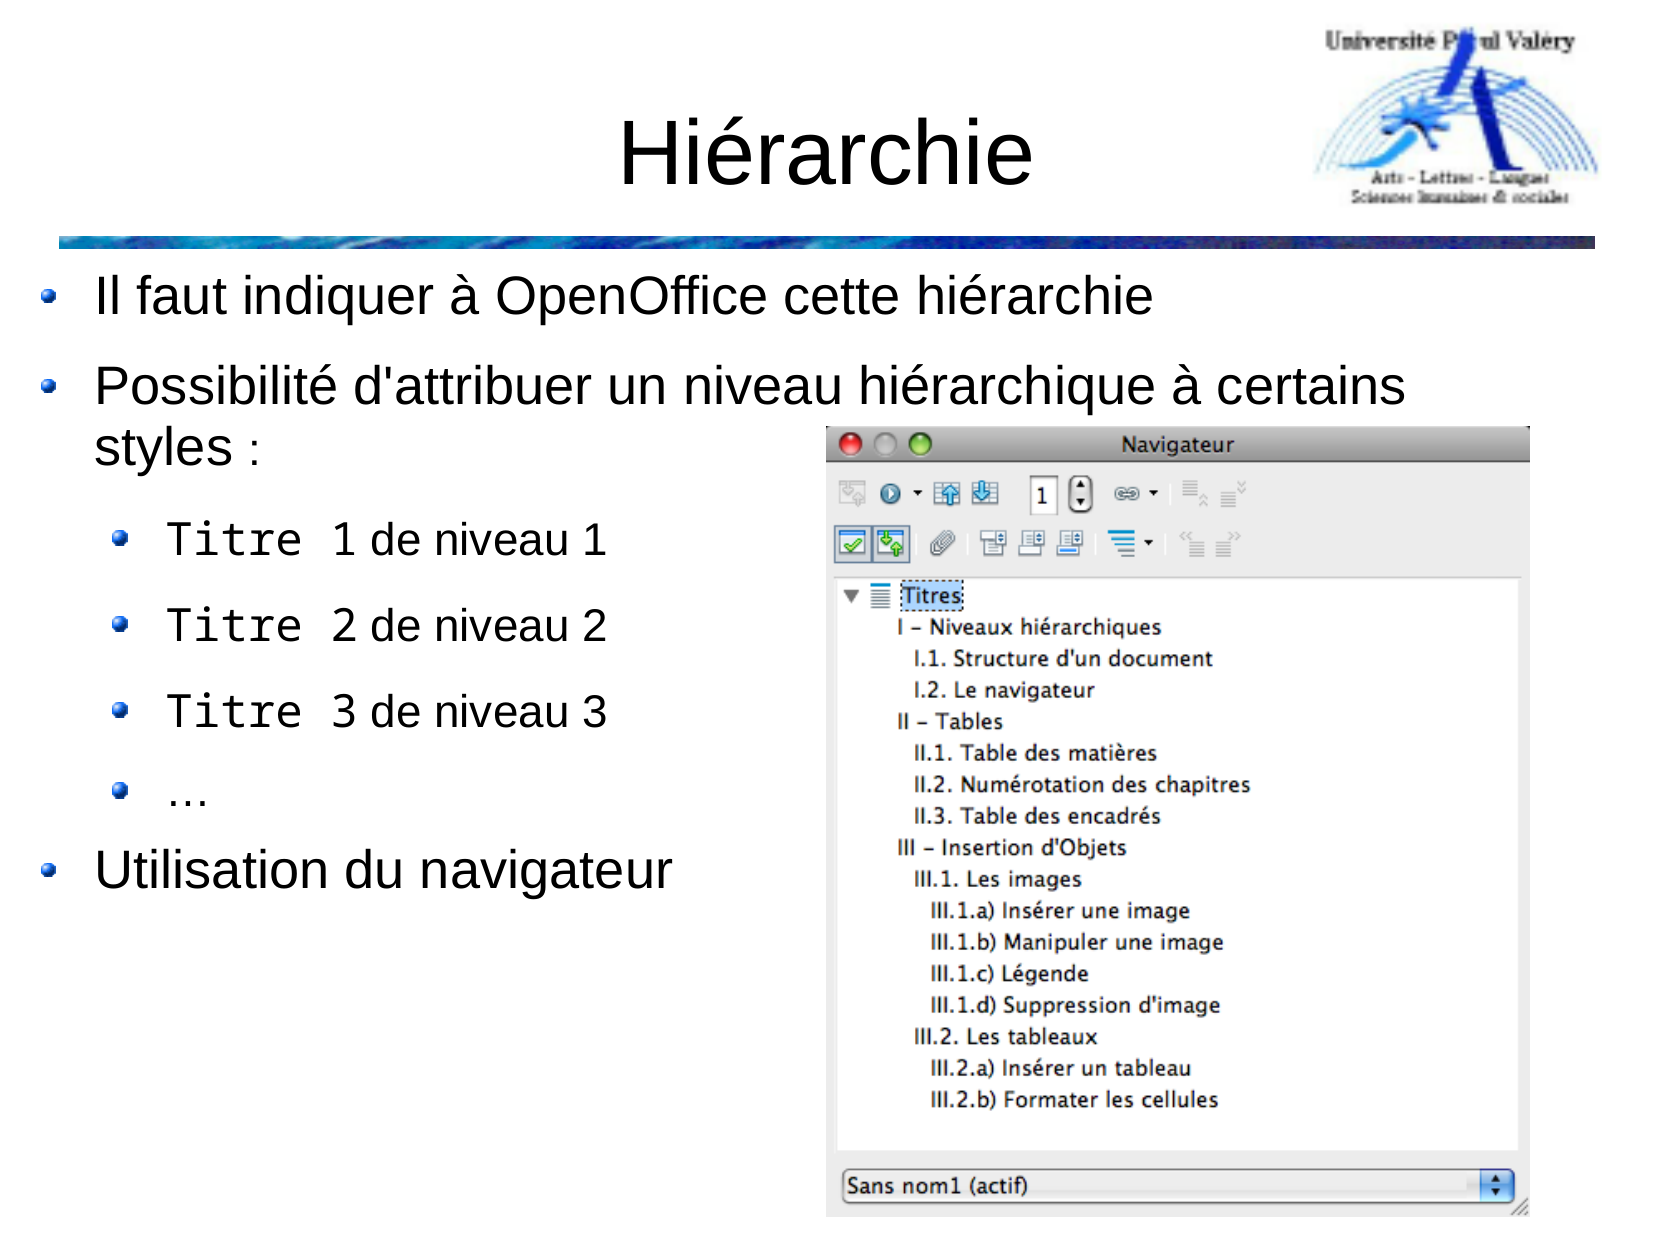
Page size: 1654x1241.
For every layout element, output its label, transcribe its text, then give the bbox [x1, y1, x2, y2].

list Il faut indiquer à OpenOffice cette hiérarchie Possibilité d'attribuer un niveau hiérarchique à certains styles : Titre 1 de niveau 1 Titre 2 de niveau 2 Titre 3 de niveau 3 … Utilisation du navigateur [23, 265, 1536, 1085]
title Hiérarchie [82, 49, 1571, 257]
picture [1262, 0, 1654, 253]
picture [59, 236, 81, 244]
picture [826, 426, 1530, 1217]
